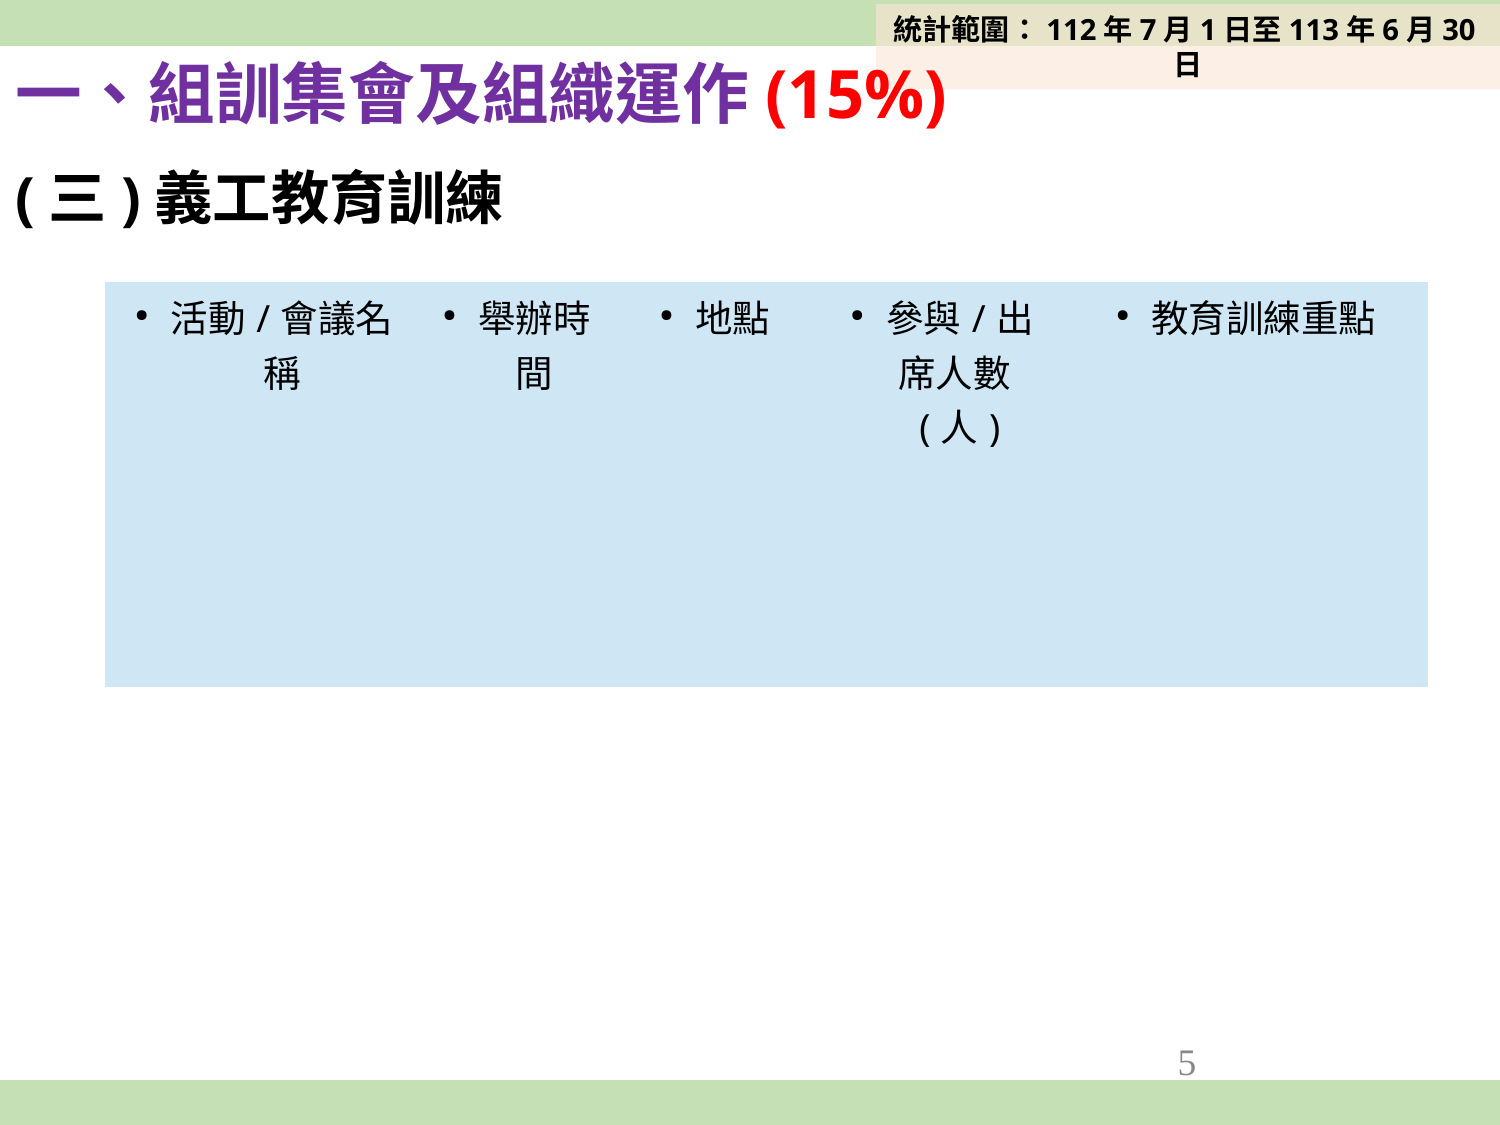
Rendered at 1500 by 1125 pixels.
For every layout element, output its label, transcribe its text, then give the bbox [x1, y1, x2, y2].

table_cell [423, 460, 610, 517]
table_cell [105, 631, 423, 687]
table_header 參與/出席人數(人) [820, 282, 1064, 460]
table_cell [1064, 517, 1428, 574]
table_cell [610, 631, 820, 687]
table_cell [610, 574, 820, 631]
table_cell [105, 460, 423, 517]
table_cell [820, 631, 1064, 687]
table_cell [1064, 460, 1428, 517]
table_header 舉辦時間 [423, 282, 610, 460]
text_box (三)義工教育訓練 [0, 154, 814, 240]
table_cell [610, 460, 820, 517]
table_cell [610, 517, 820, 574]
table_cell [1064, 574, 1428, 631]
table_cell [820, 517, 1064, 574]
table_header 地點 [610, 282, 820, 460]
table_cell [423, 574, 610, 631]
table_cell [105, 517, 423, 574]
table_cell [820, 460, 1064, 517]
table_header 教育訓練重點 [1064, 282, 1428, 460]
table_header 活動/會議名稱 [105, 282, 423, 460]
table_cell [423, 631, 610, 687]
table_cell [423, 517, 610, 574]
text_box 一、組訓集會及組織運作(15%) [0, 53, 1062, 161]
table_cell [1064, 631, 1428, 687]
table_cell [105, 574, 423, 631]
table_cell [820, 574, 1064, 631]
text_box <編號> [1162, 1030, 1500, 1091]
